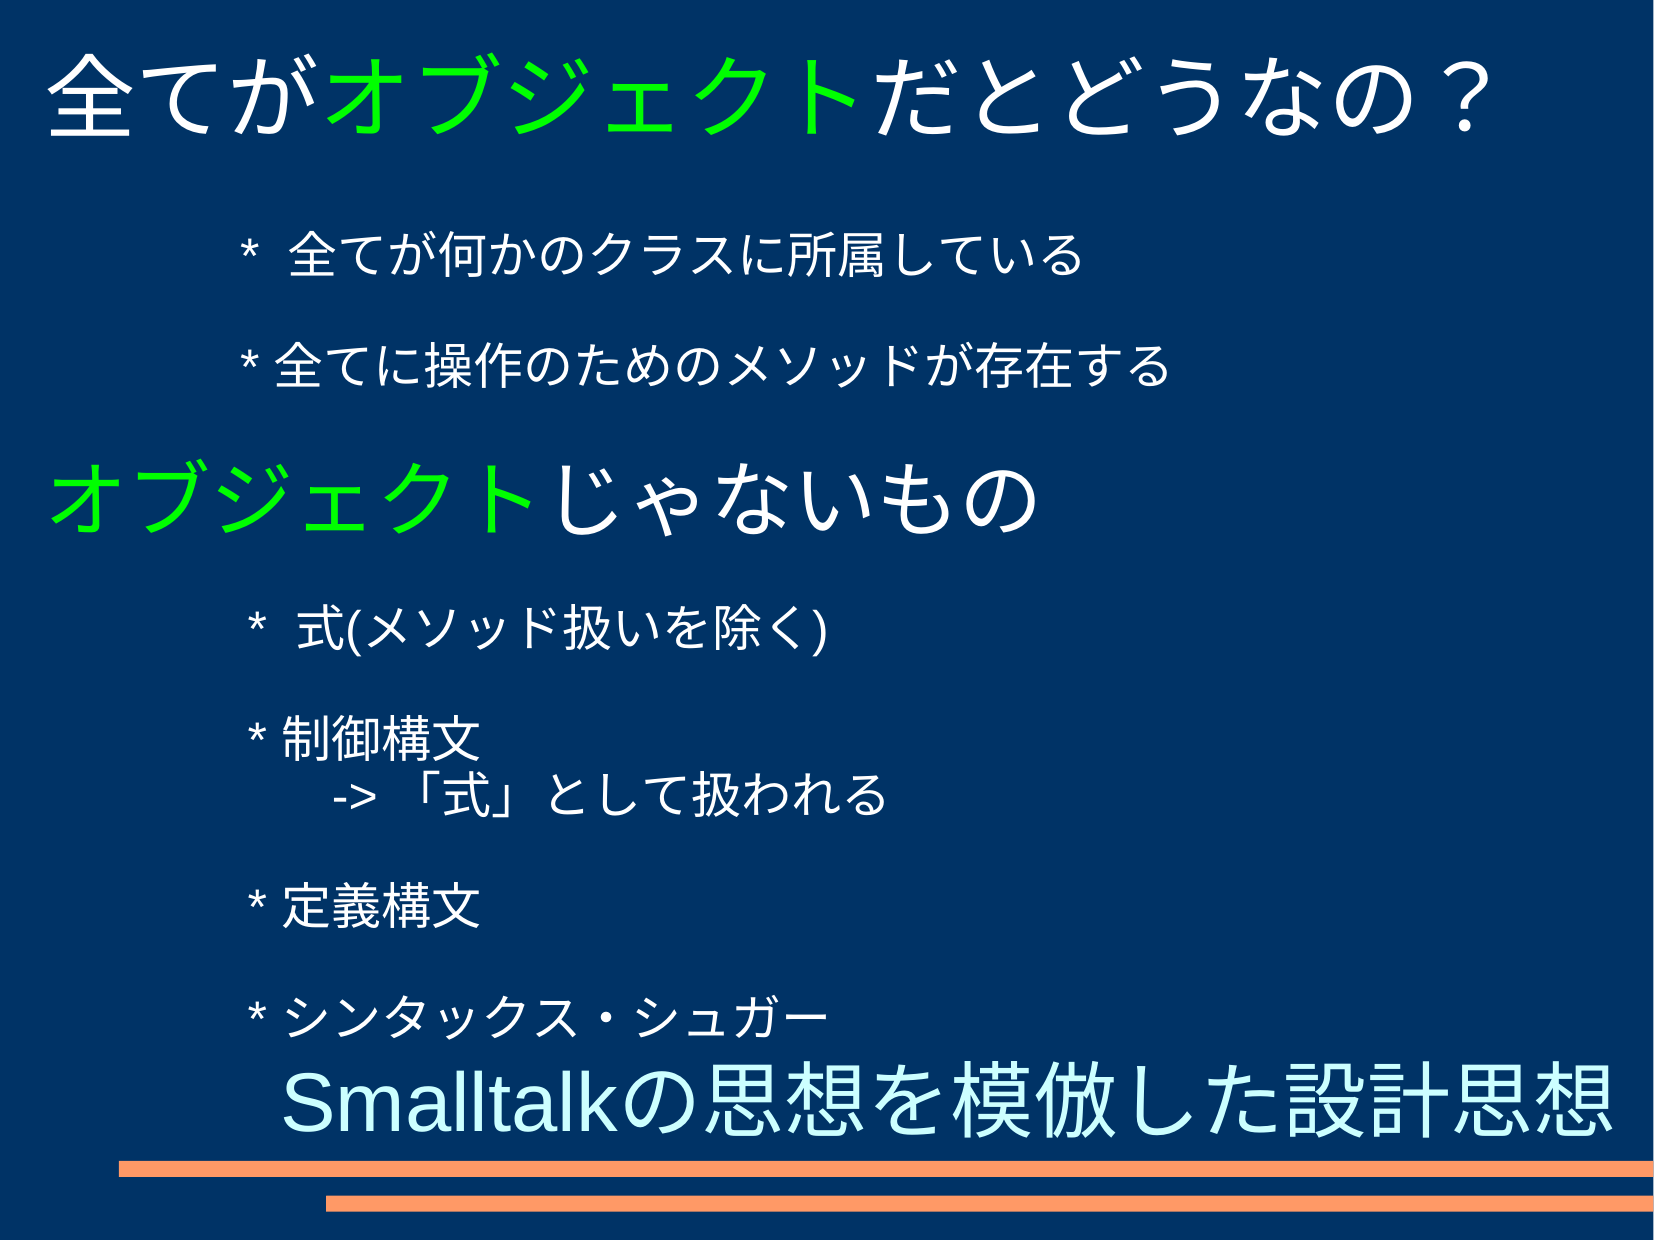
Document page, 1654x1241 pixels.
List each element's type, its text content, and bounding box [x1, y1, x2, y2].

text_box * 全てが何かのクラスに所属している * 全てに操作のためのメソッドが存在する [169, 217, 1329, 442]
text_box Smalltalkの思想を模倣した設計思想 [632, 1085, 656, 1120]
text_box 全てがオブジェクトだとどうなの？ [29, 36, 1536, 143]
text_box * 式(メソッド扱いを除く) * 制御構文 -> 「式」として扱われる * 定義構文 * シンタックス・シュガー [177, 590, 1300, 1085]
text_box Smalltalkの思想を模倣した設計思想 [1053, 1085, 1063, 1133]
text_box Smalltalkの思想を模倣した設計思想 [265, 1043, 1647, 1152]
text_box オブジェクトじゃないもの [29, 442, 1536, 542]
